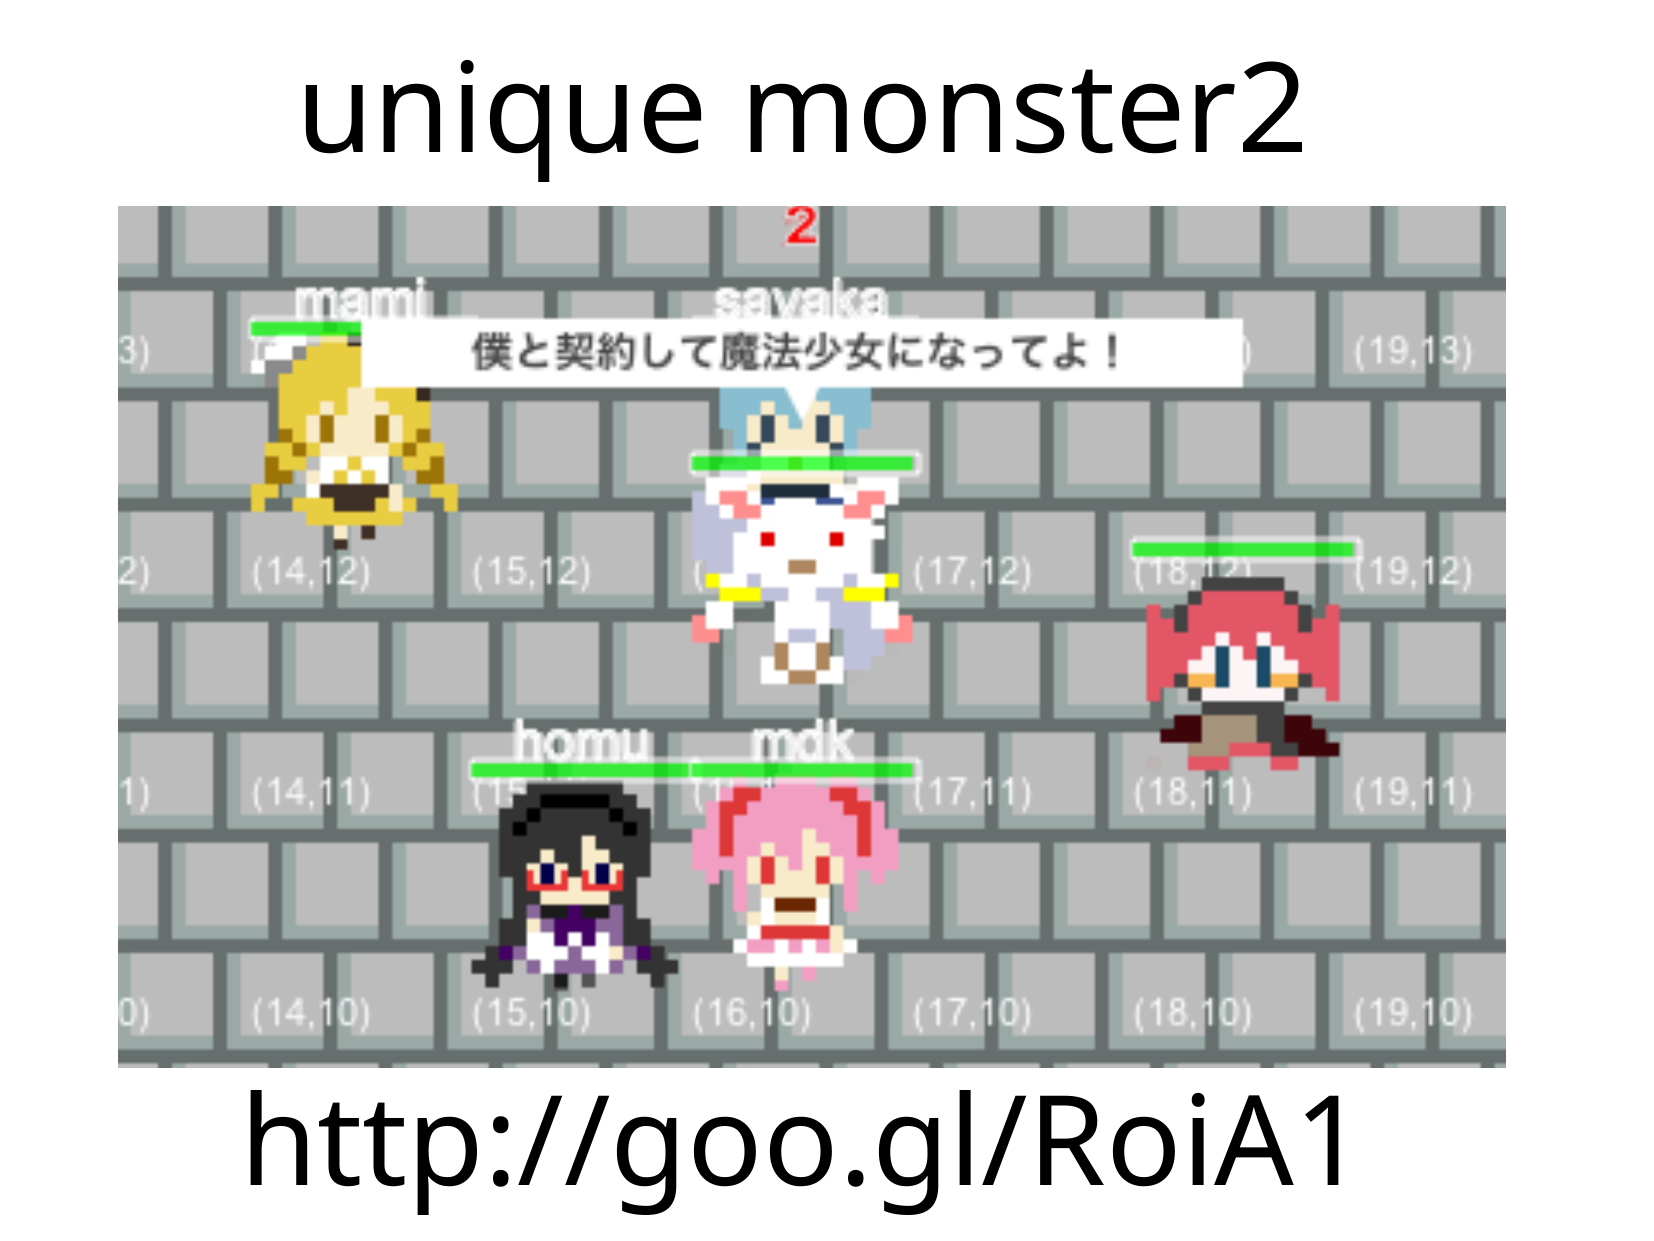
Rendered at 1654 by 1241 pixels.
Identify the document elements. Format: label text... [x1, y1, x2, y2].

title unique monster2 [59, 0, 1548, 208]
title http://goo.gl/RoiA1 [59, 1033, 1548, 1241]
picture [118, 206, 1506, 1068]
